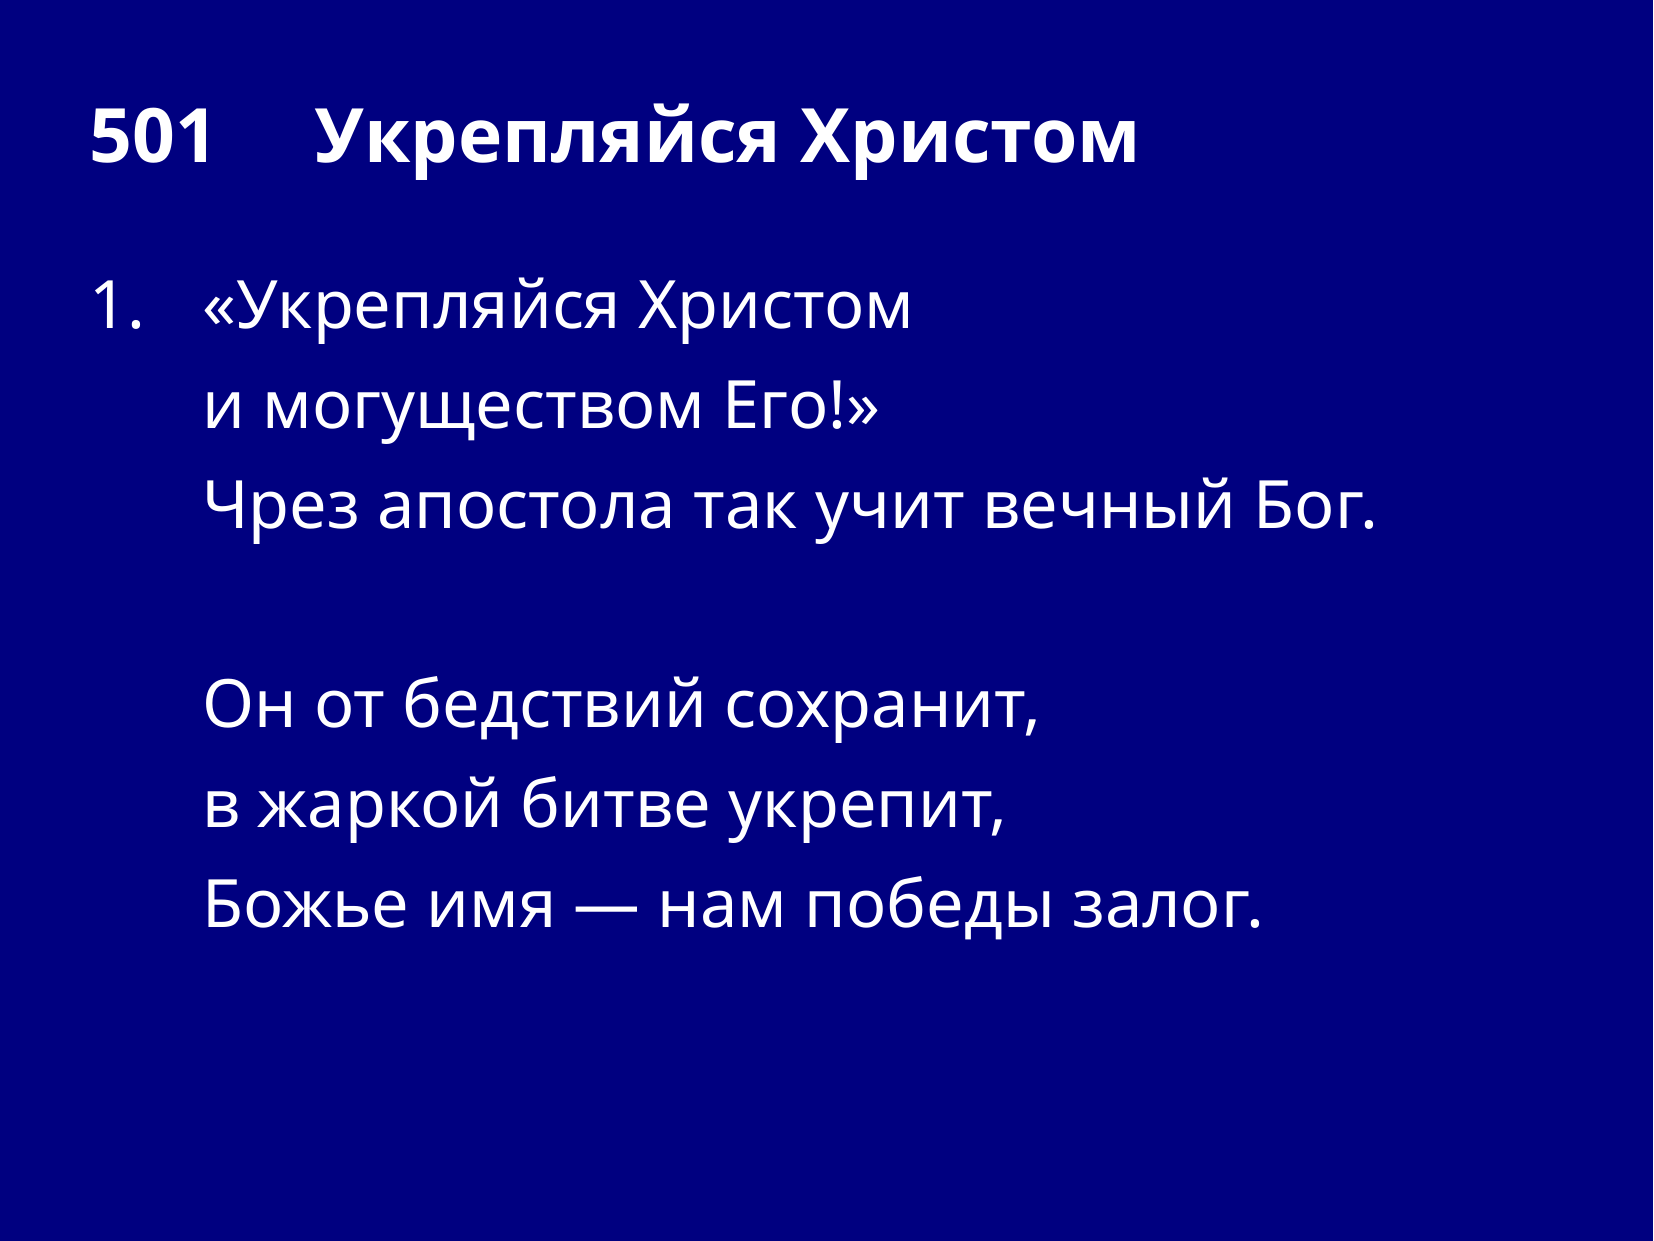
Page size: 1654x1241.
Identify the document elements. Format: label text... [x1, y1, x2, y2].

text_box 501 Укрепляйся Христом [75, 75, 1576, 188]
text_box 1. «Укрепляйся Христом и могуществом Его!» Чрез апостола так учит вечный Бог. Он от бедствий сохранит, в жаркой битве укрепит, Божье имя — нам победы залог. [75, 188, 1576, 1163]
